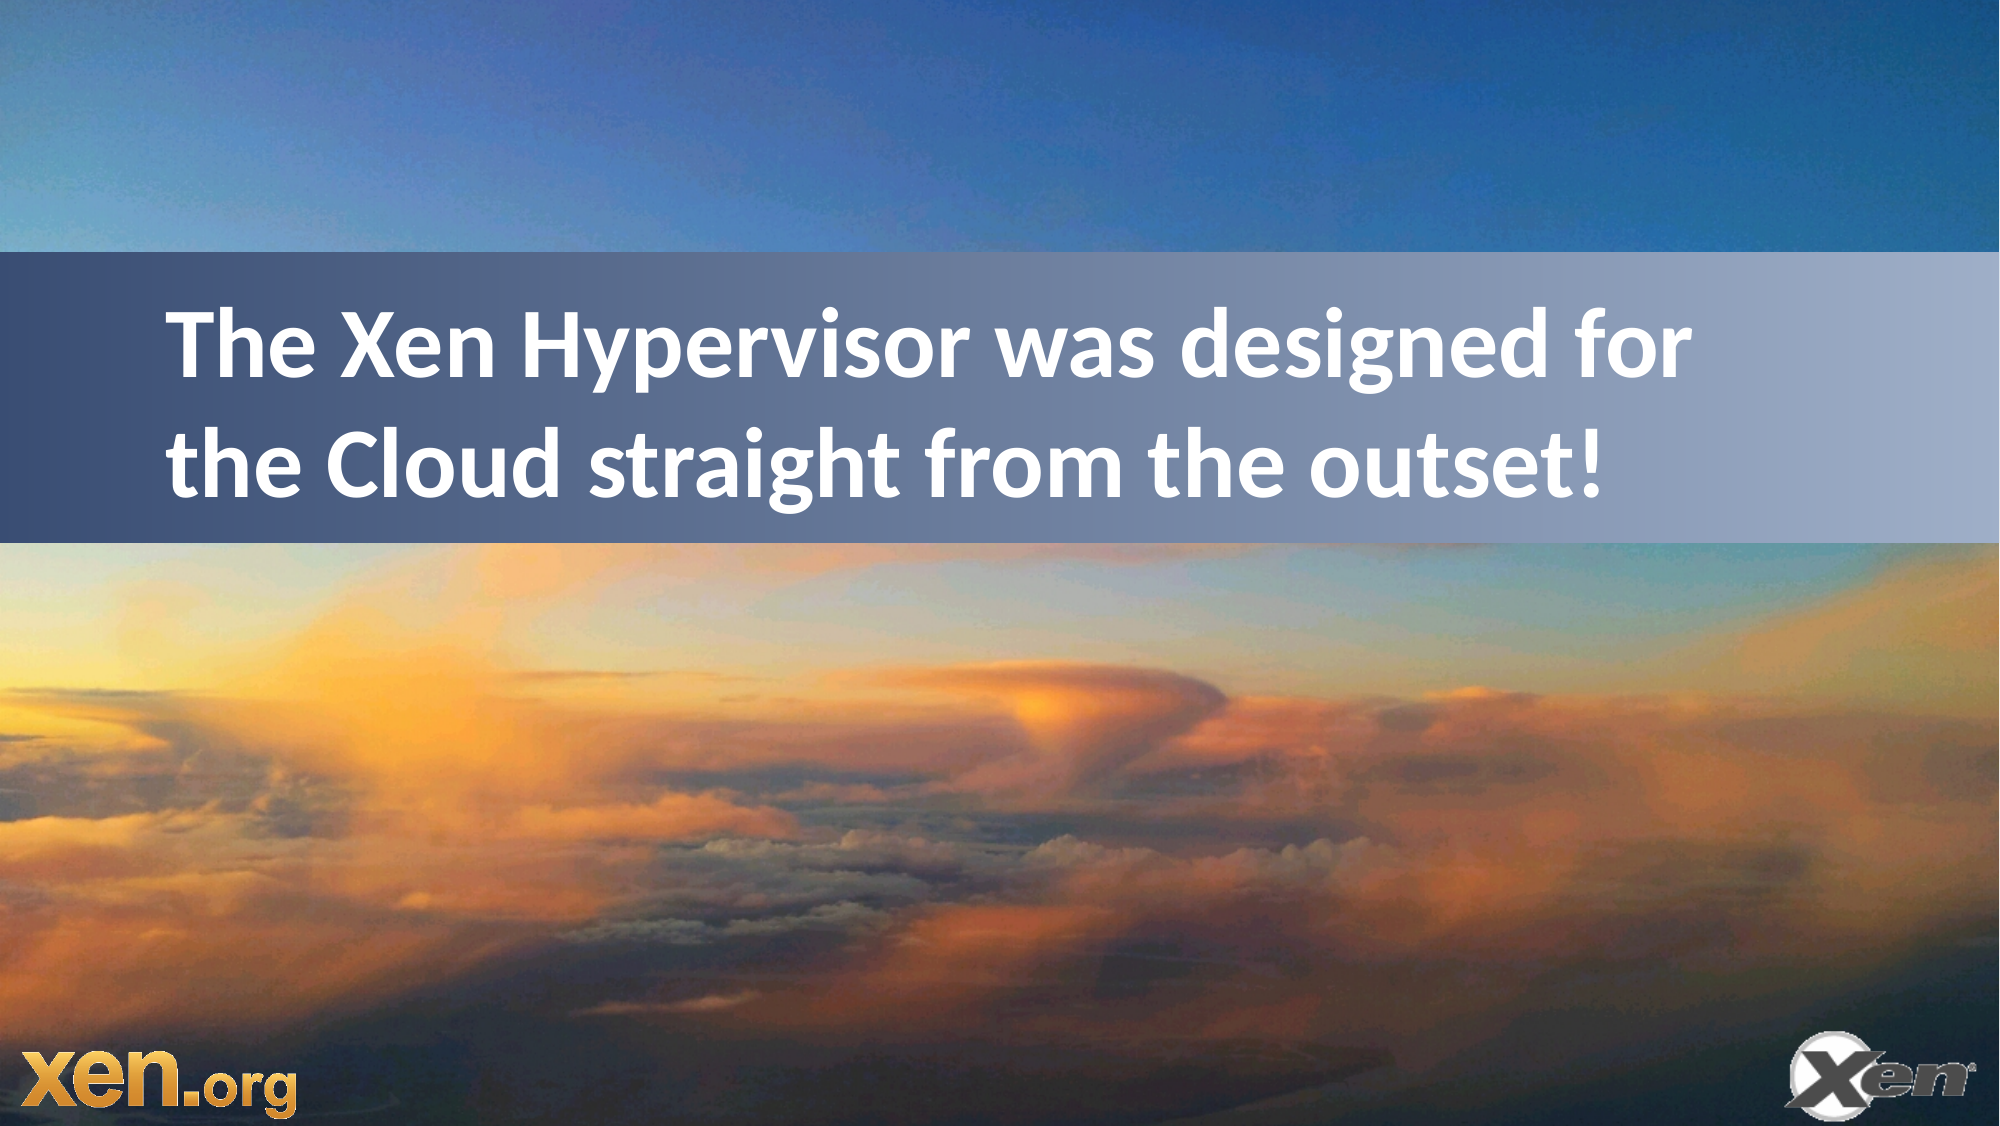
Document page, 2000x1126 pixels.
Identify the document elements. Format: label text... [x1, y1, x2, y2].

table_cell Dom0 OS: CentOS, Debian, Fedora, NetBSD, OpenSuse, RHEL 5.x, Solaris 11, … [1779, 1030, 1989, 1126]
picture [0, 0, 2000, 1126]
title The Xen Hypervisor was designed for the Cloud straight from the outset! [149, 271, 1850, 523]
